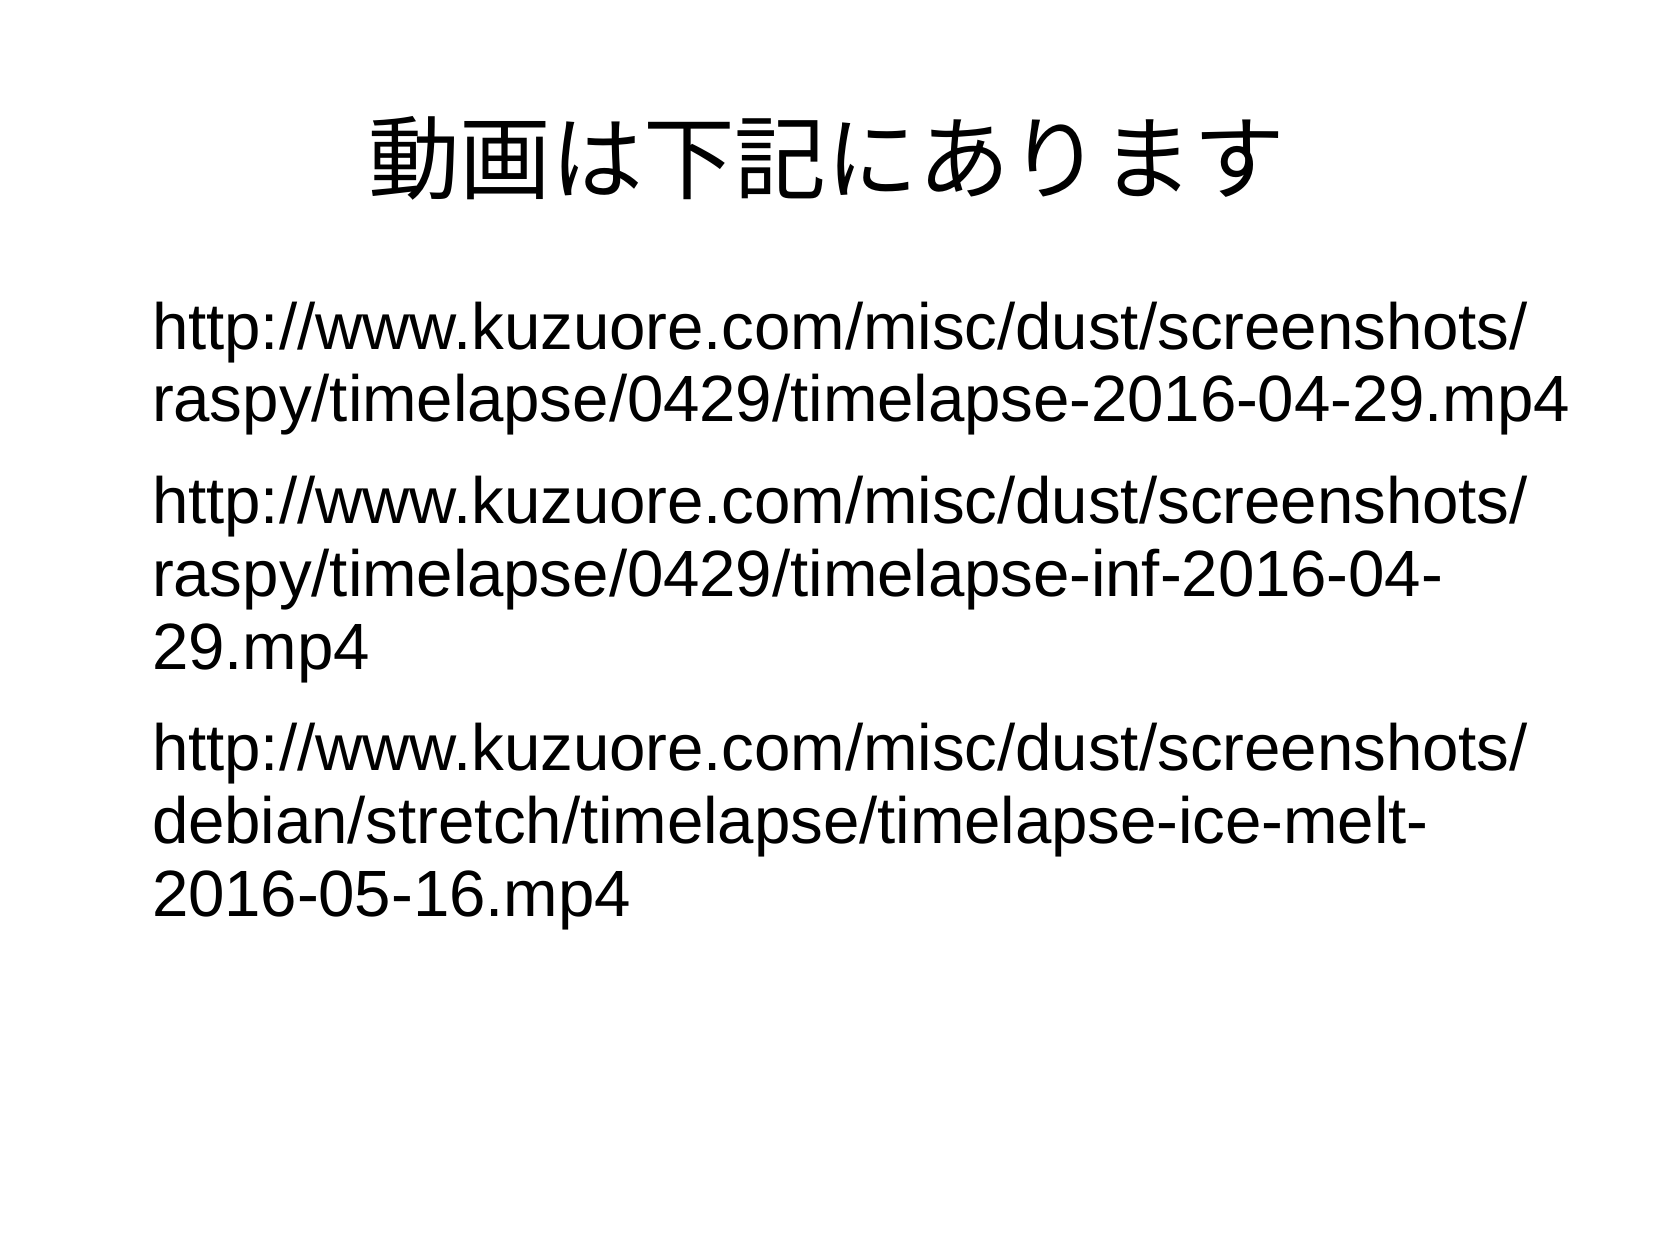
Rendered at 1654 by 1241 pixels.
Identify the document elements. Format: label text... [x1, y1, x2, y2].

title 動画は下記にあります [82, 49, 1571, 257]
list http://www.kuzuore.com/misc/dust/screenshots/raspy/timelapse/0429/timelapse-2016-04-29.mp4 http://www.kuzuore.com/misc/dust/screenshots/raspy/timelapse/0429/timelapse-inf-2016-04-29.mp4 http://www.kuzuore.com/misc/dust/screenshots/debian/stretch/timelapse/timelapse-ice-melt-2016-05-16.mp4 [82, 290, 1571, 1010]
